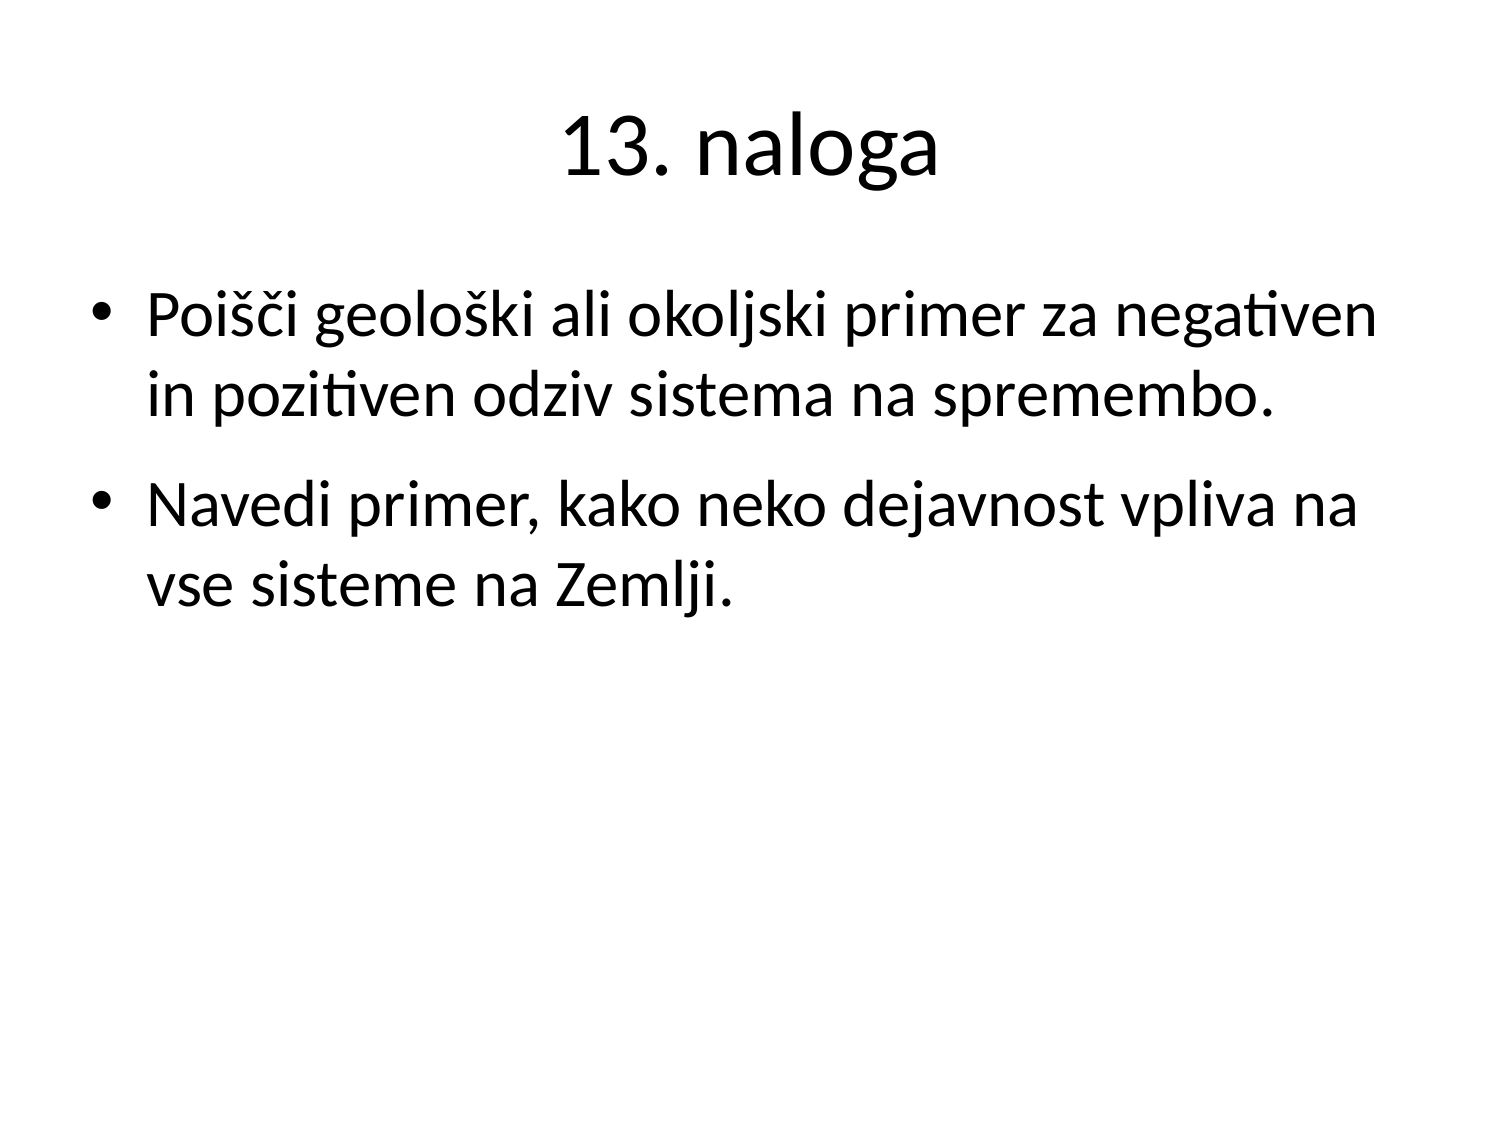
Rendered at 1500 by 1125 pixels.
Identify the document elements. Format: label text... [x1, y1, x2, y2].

list Poišči geološki ali okoljski primer za negativen in pozitiven odziv sistema na spremembo. Navedi primer, kako neko dejavnost vpliva na vse sisteme na Zemlji. [75, 262, 1425, 1005]
title 13. naloga [75, 45, 1425, 233]
